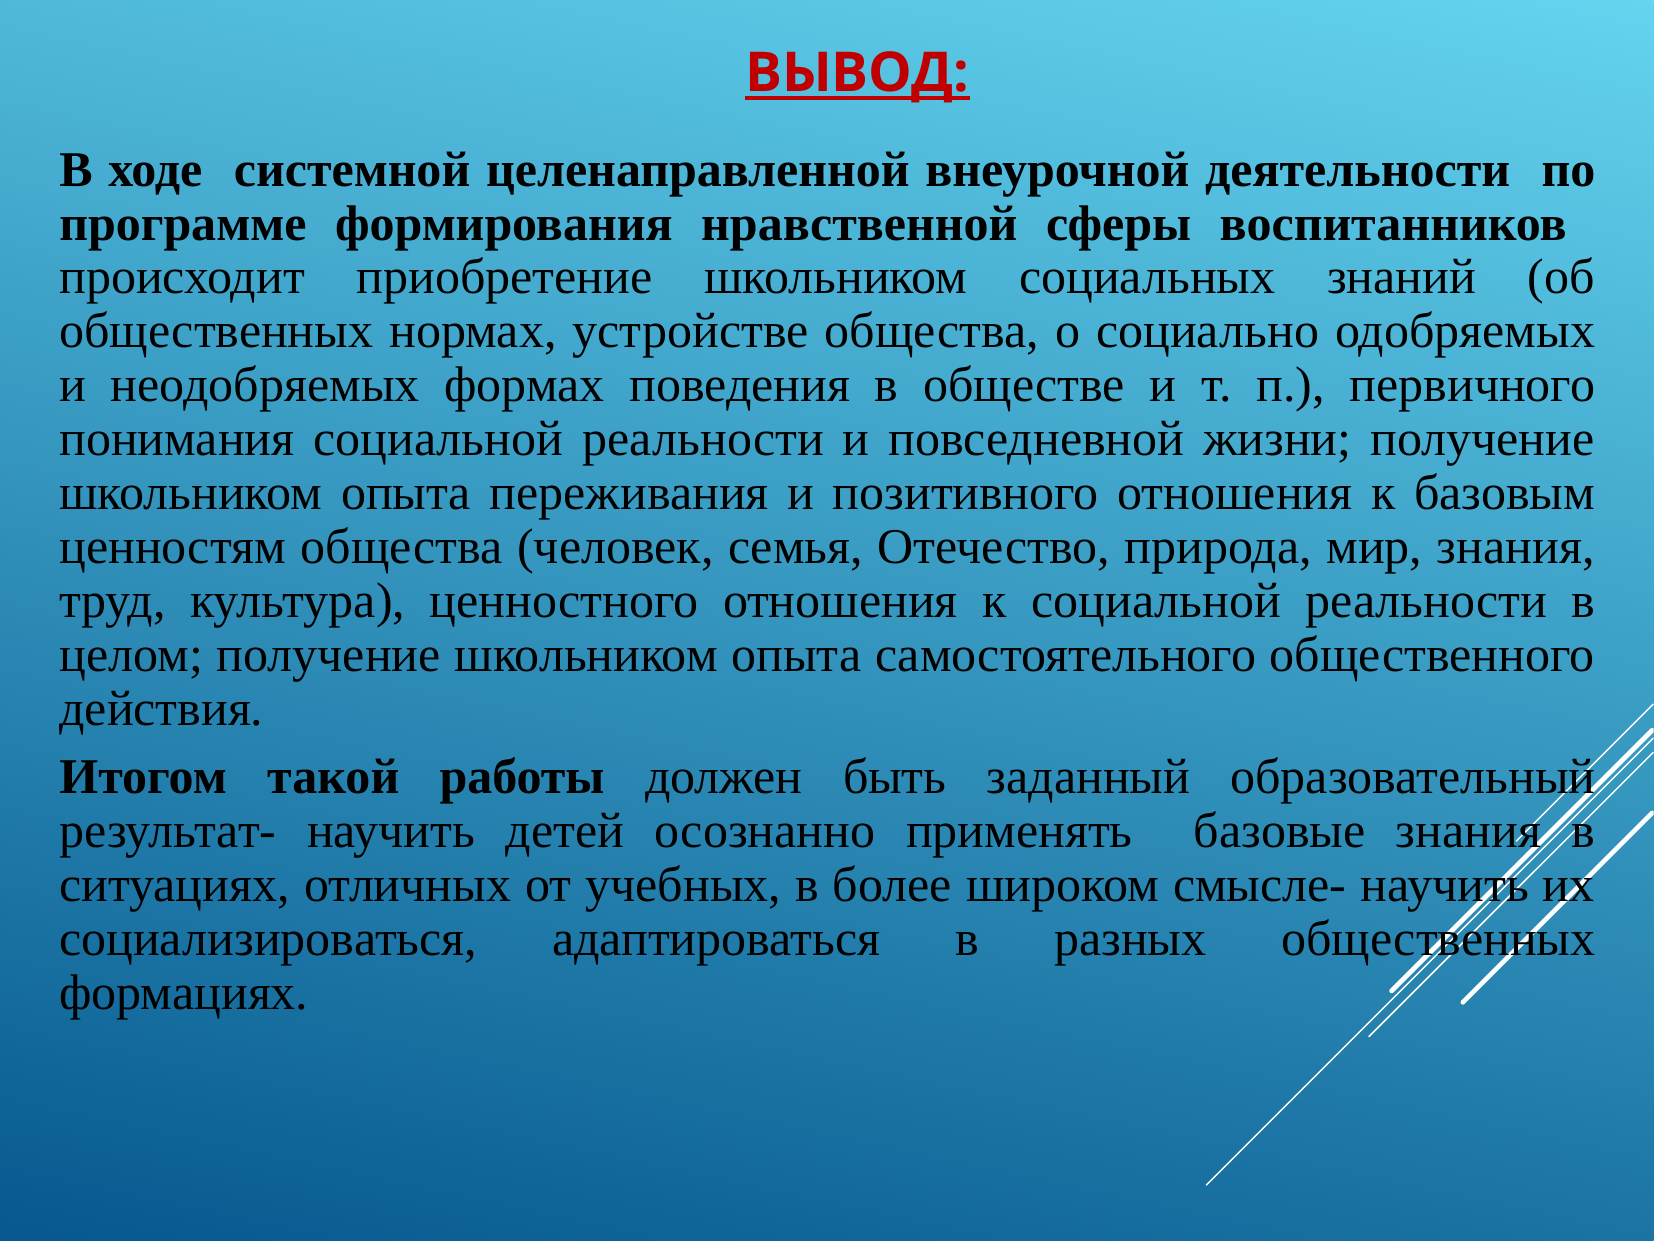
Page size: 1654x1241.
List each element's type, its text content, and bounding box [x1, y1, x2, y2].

list Вывод: [730, 0, 1403, 111]
list В ходе системной целенаправленной внеурочной деятельности по программе формирования нравственной сферы воспитанников происходит приобретение школьником социальных знаний (об общественных нормах, устройстве общества, о социально одобряемых и неодобряемых формах поведения в обществе и т. п.), первичного понимания социальной реальности и повседневной жизни; получение школьником опыта переживания и позитивного отношения к базовым ценностям общества (человек, семья, Отечество, природа, мир, знания, труд, культура), ценностного отношения к социальной реальности в целом; получение школьником опыта самостоятельного общественного действия. Итогом такой работы должен быть заданный образовательный результат- научить детей осознанно применять базовые знания в ситуациях, отличных от учебных, в более широком смысле- научить их социализироваться, адаптироваться в разных общественных формациях. [44, 135, 1611, 1176]
